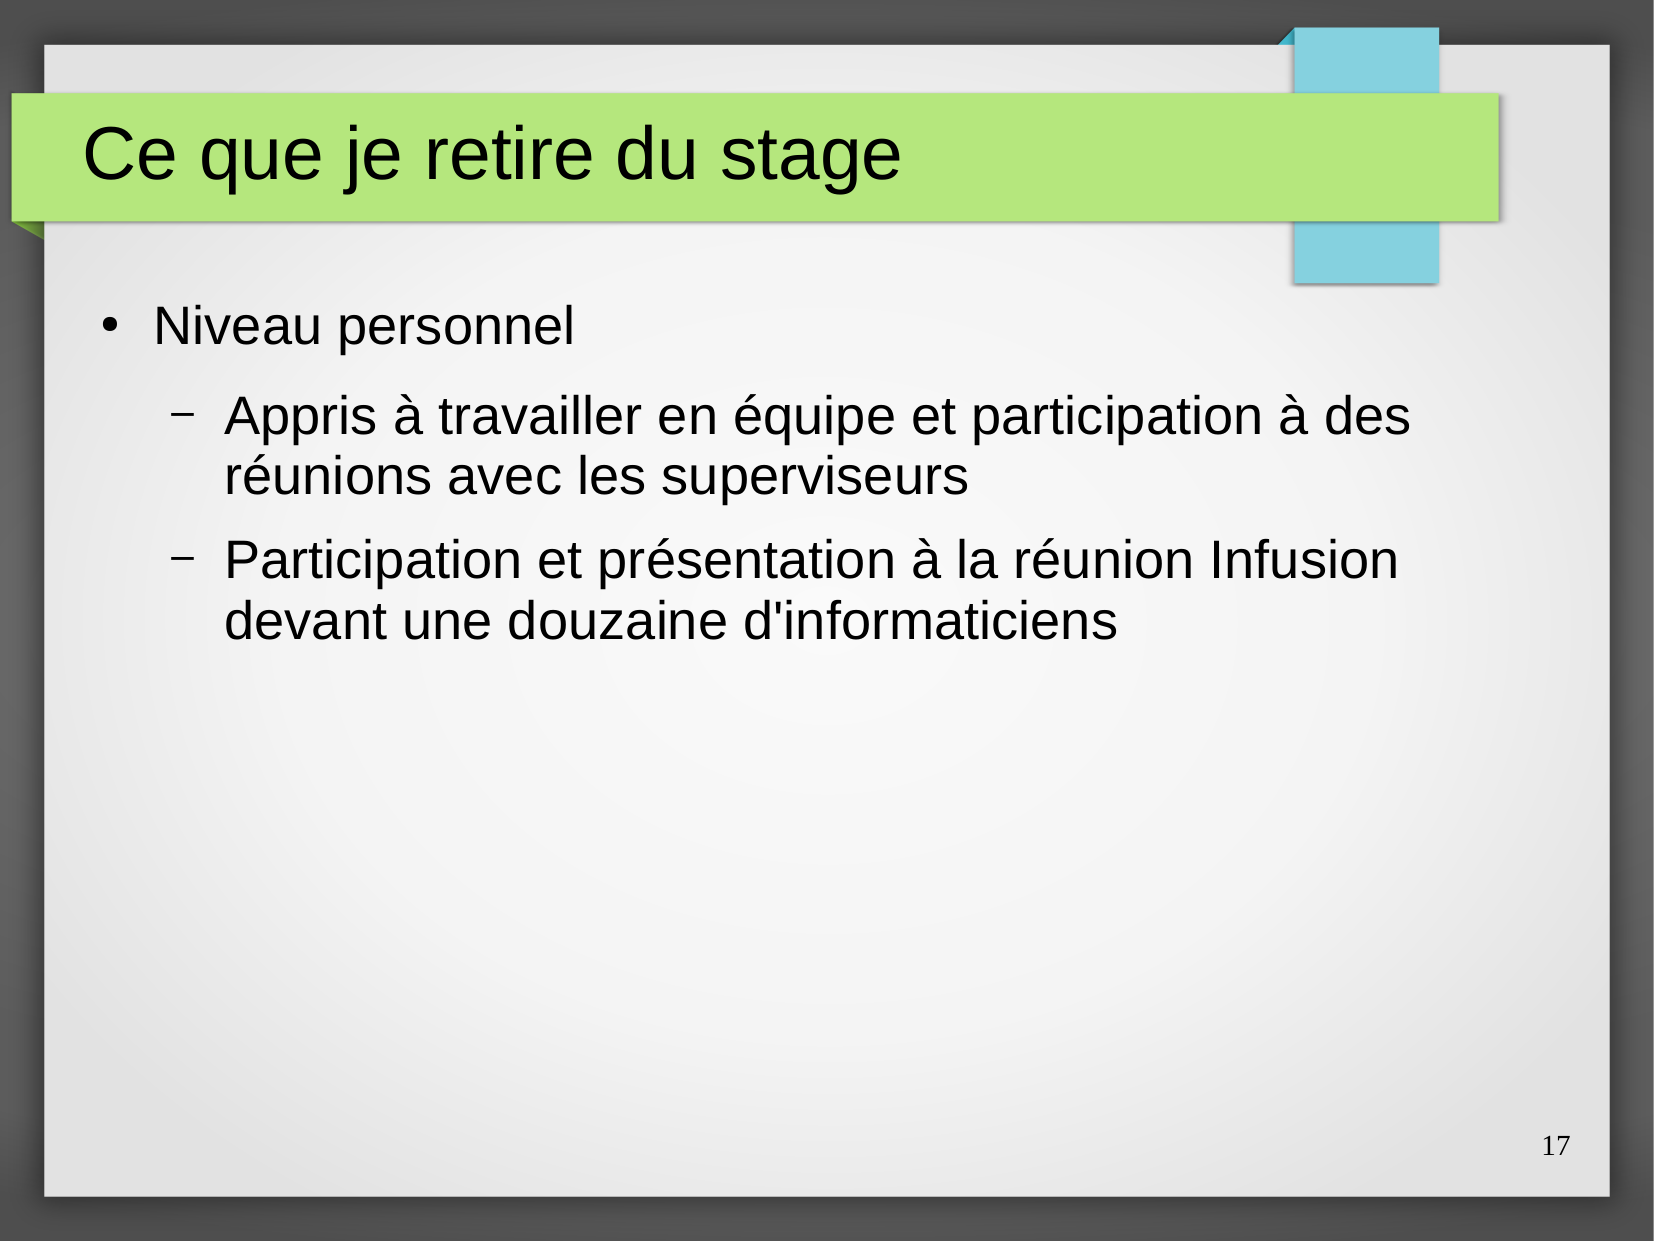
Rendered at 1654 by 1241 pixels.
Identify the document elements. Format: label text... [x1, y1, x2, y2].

title Ce que je retire du stage [82, 94, 1264, 213]
list Niveau personnel Appris à travailler en équipe et participation à des réunions avec les superviseurs Participation et présentation à la réunion Infusion devant une douzaine d'informaticiens [82, 295, 1571, 1015]
picture [0, 0, 1654, 1241]
